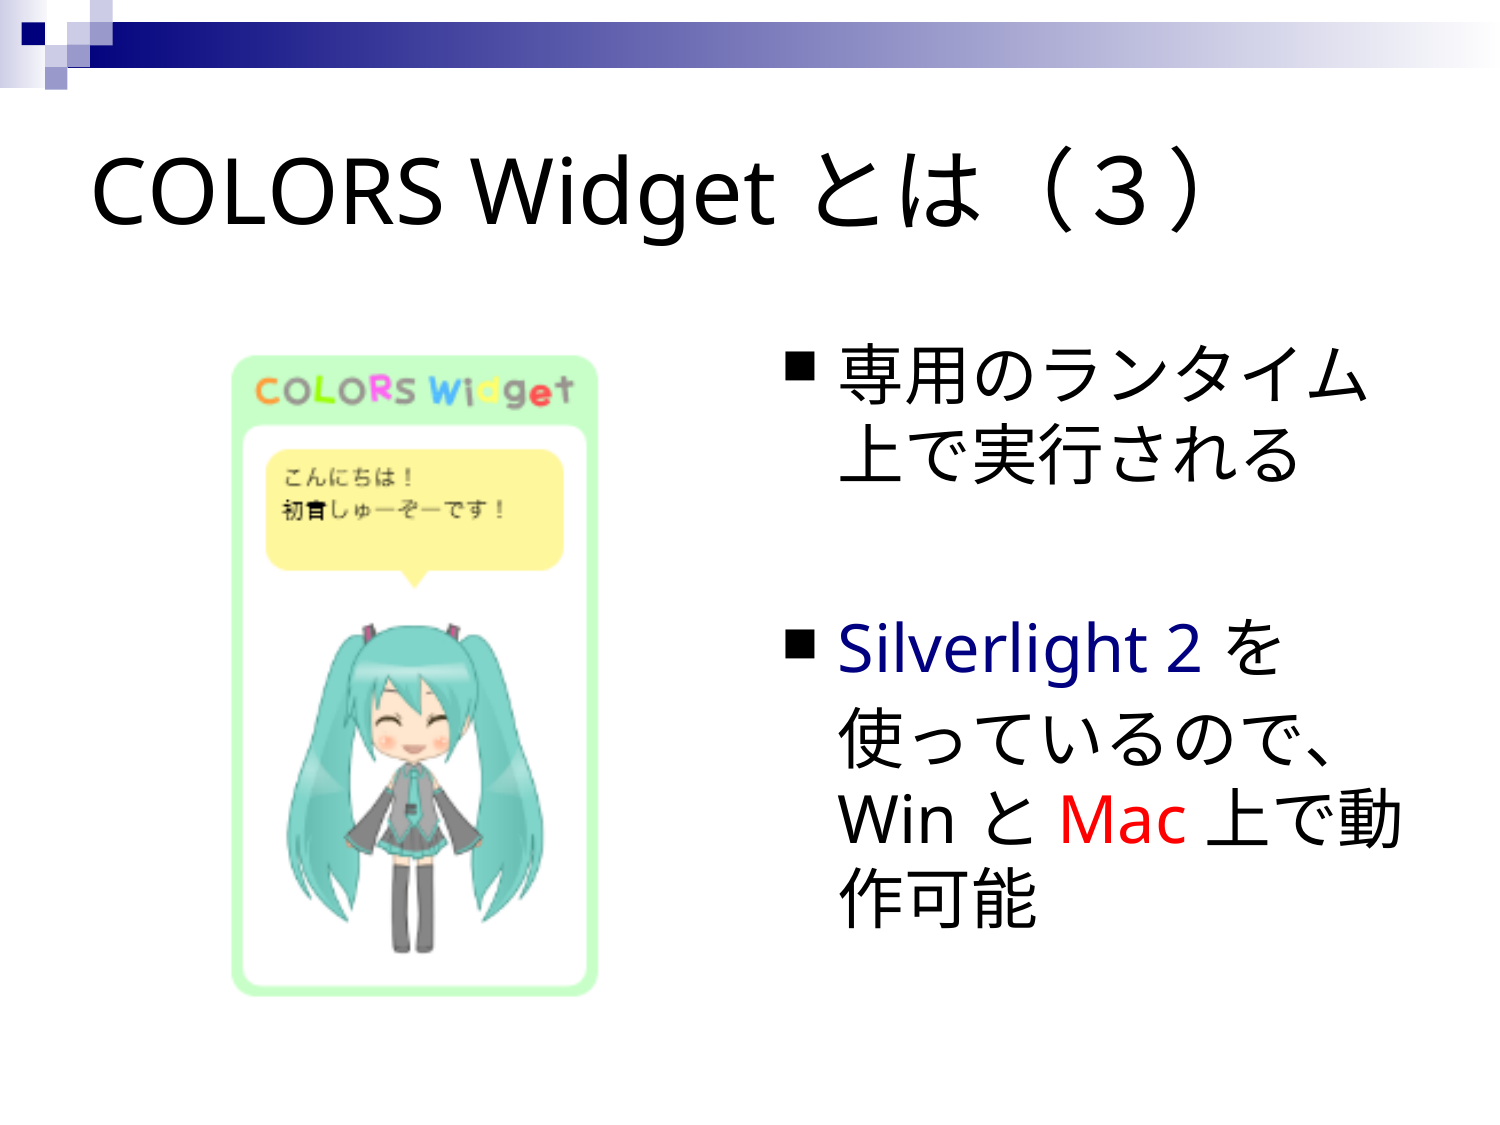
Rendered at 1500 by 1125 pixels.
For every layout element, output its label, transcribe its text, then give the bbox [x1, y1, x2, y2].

title COLORS Widget とは（３） [75, 62, 1426, 313]
list 専用のランタイム上で実行される Silverlight 2 を使っているので、 Win と Mac 上で動作可能 [766, 324, 1426, 1036]
picture [200, 324, 633, 1020]
